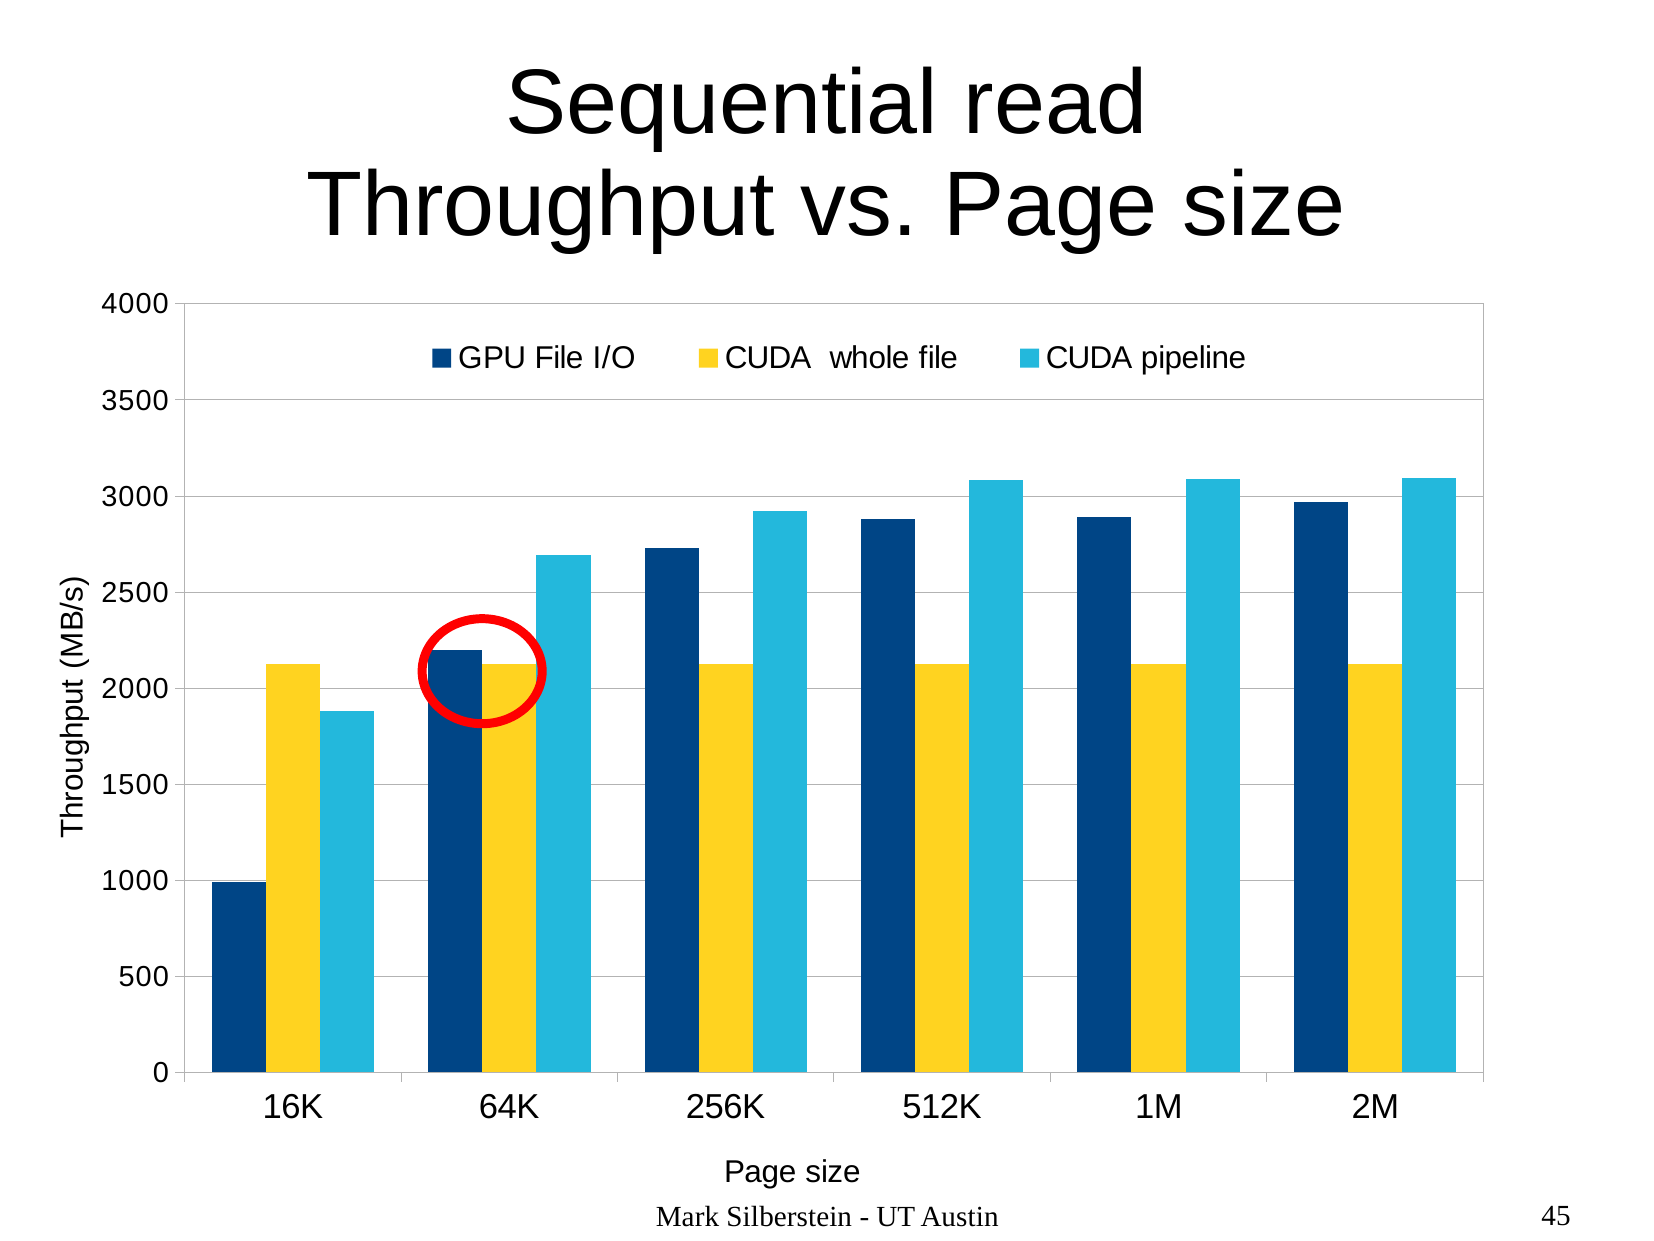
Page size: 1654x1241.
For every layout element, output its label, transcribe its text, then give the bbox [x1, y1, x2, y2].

chart [45, 254, 1546, 1200]
title Sequential read Throughput vs. Page size [82, 49, 1571, 257]
